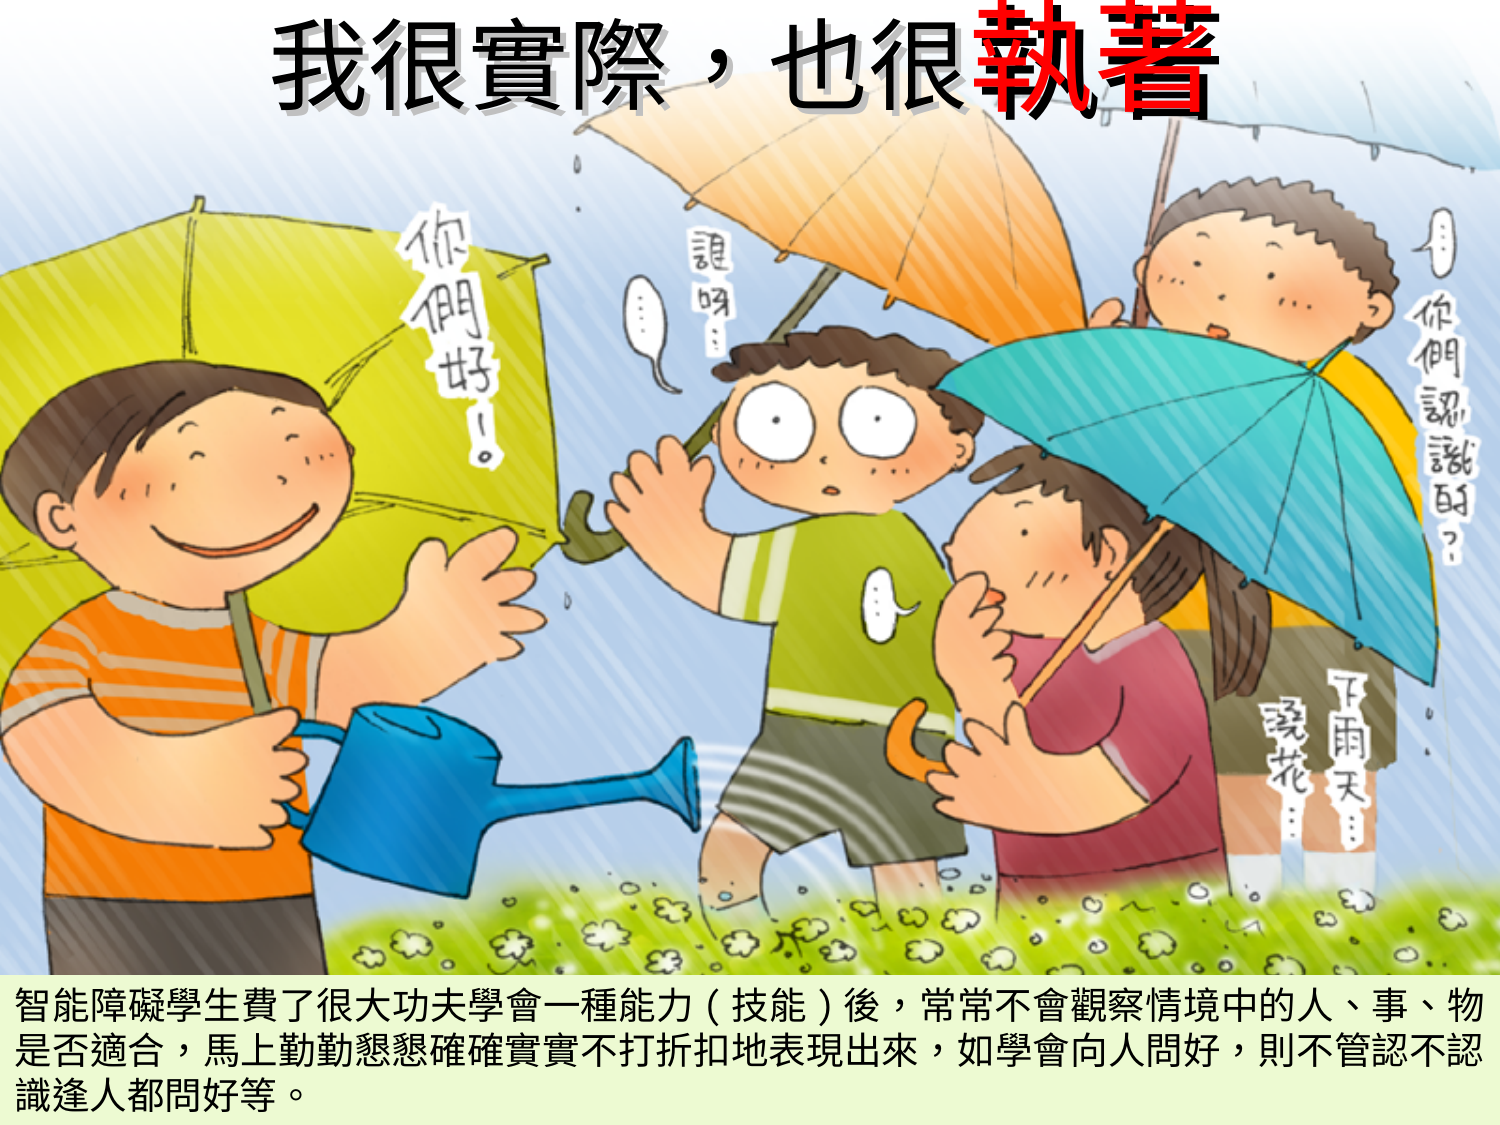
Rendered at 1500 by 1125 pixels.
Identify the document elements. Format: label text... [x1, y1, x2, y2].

picture [0, 0, 1500, 975]
subtitle 智能障礙學生費了很大功夫學會一種能力(技能)後，常常不會觀察情境中的人、事、物是否適合，馬上勤勤懇懇確確實實不打折扣地表現出來，如學會向人問好，則不管認不認識逢人都問好等。 [0, 975, 1500, 1125]
title 我很實際，也很執著 [174, 0, 1313, 138]
